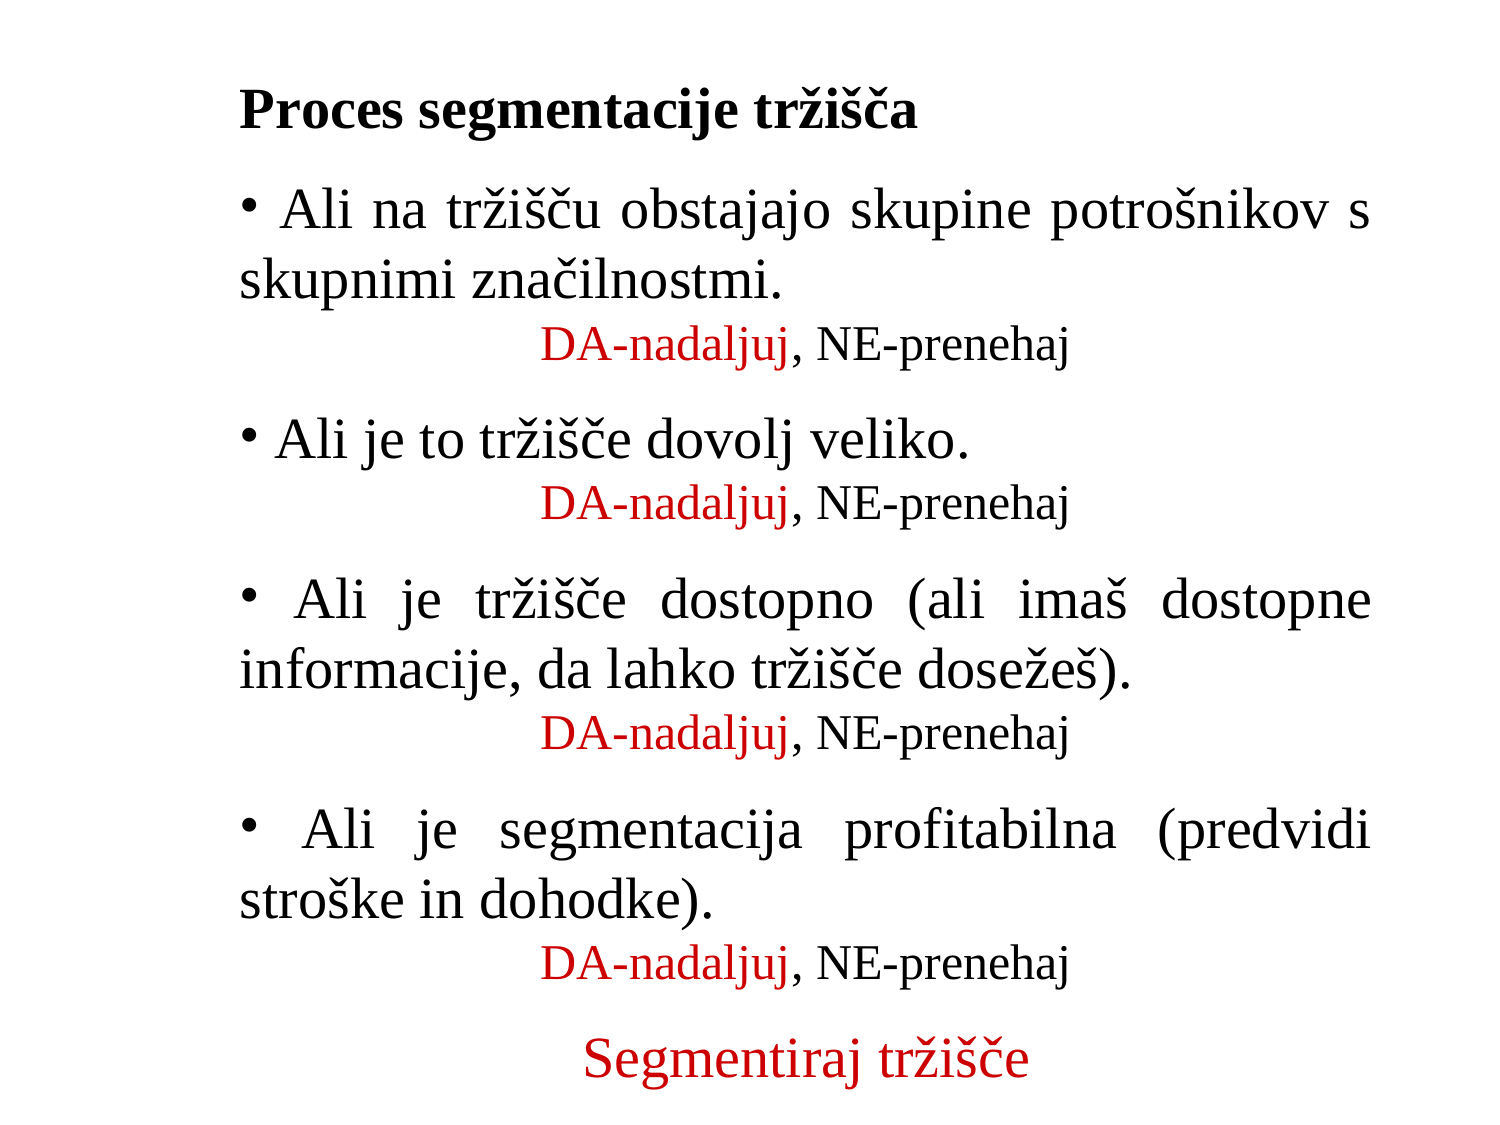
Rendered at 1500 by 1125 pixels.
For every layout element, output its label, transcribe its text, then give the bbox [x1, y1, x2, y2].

text_box Proces segmentacije tržišča Ali na tržišču obstajajo skupine potrošnikov s skupnimi značilnostmi. DA-nadaljuj, NE-prenehaj Ali je to tržišče dovolj veliko. DA-nadaljuj, NE-prenehaj Ali je tržišče dostopno (ali imaš dostopne informacije, da lahko tržišče dosežeš). DA-nadaljuj, NE-prenehaj Ali je segmentacija profitabilna (predvidi stroške in dohodke). DA-nadaljuj, NE-prenehaj Segmentiraj tržišče [224, 62, 1388, 1098]
